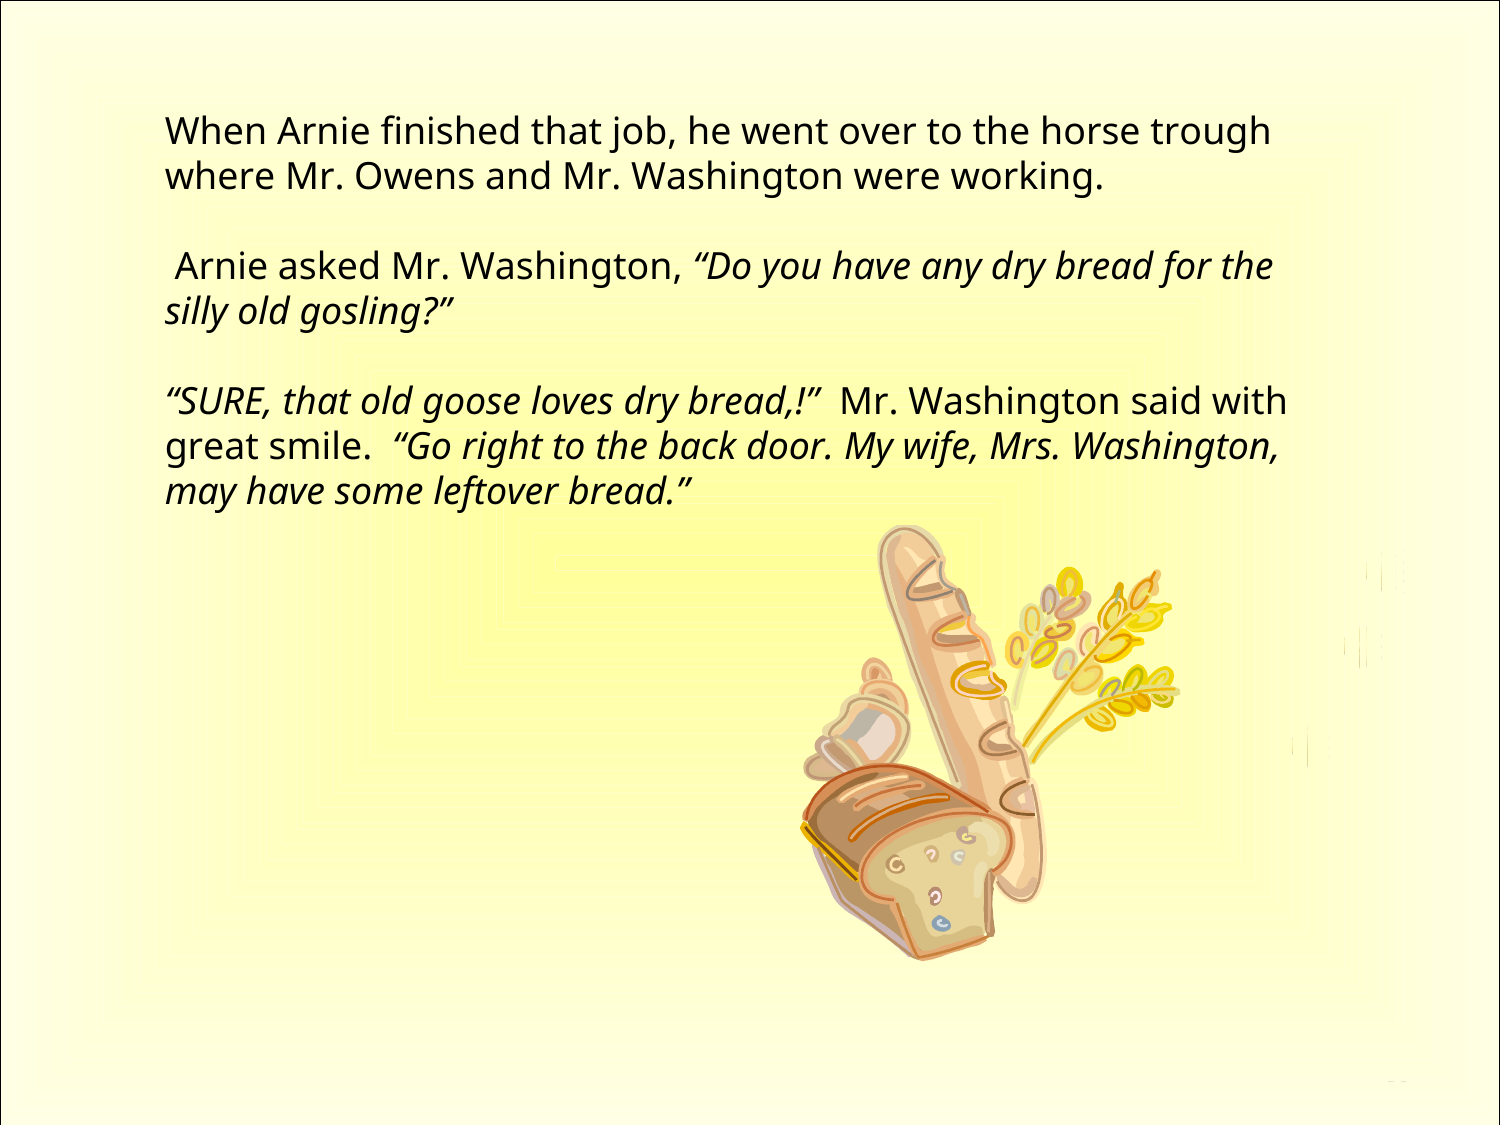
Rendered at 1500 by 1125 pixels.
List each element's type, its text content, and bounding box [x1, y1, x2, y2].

text_box When Arnie finished that job, he went over to the horse trough where Mr. Owens and Mr. Washington were working. Arnie asked Mr. Washington, “Do you have any dry bread for the silly old gosling?” “SURE, that old goose loves dry bread,!” Mr. Washington said with great smile. “Go right to the back door. My wife, Mrs. Washington, may have some leftover bread.” [150, 99, 1338, 521]
text_box [0, 0, 1500, 1125]
picture [800, 525, 1185, 965]
